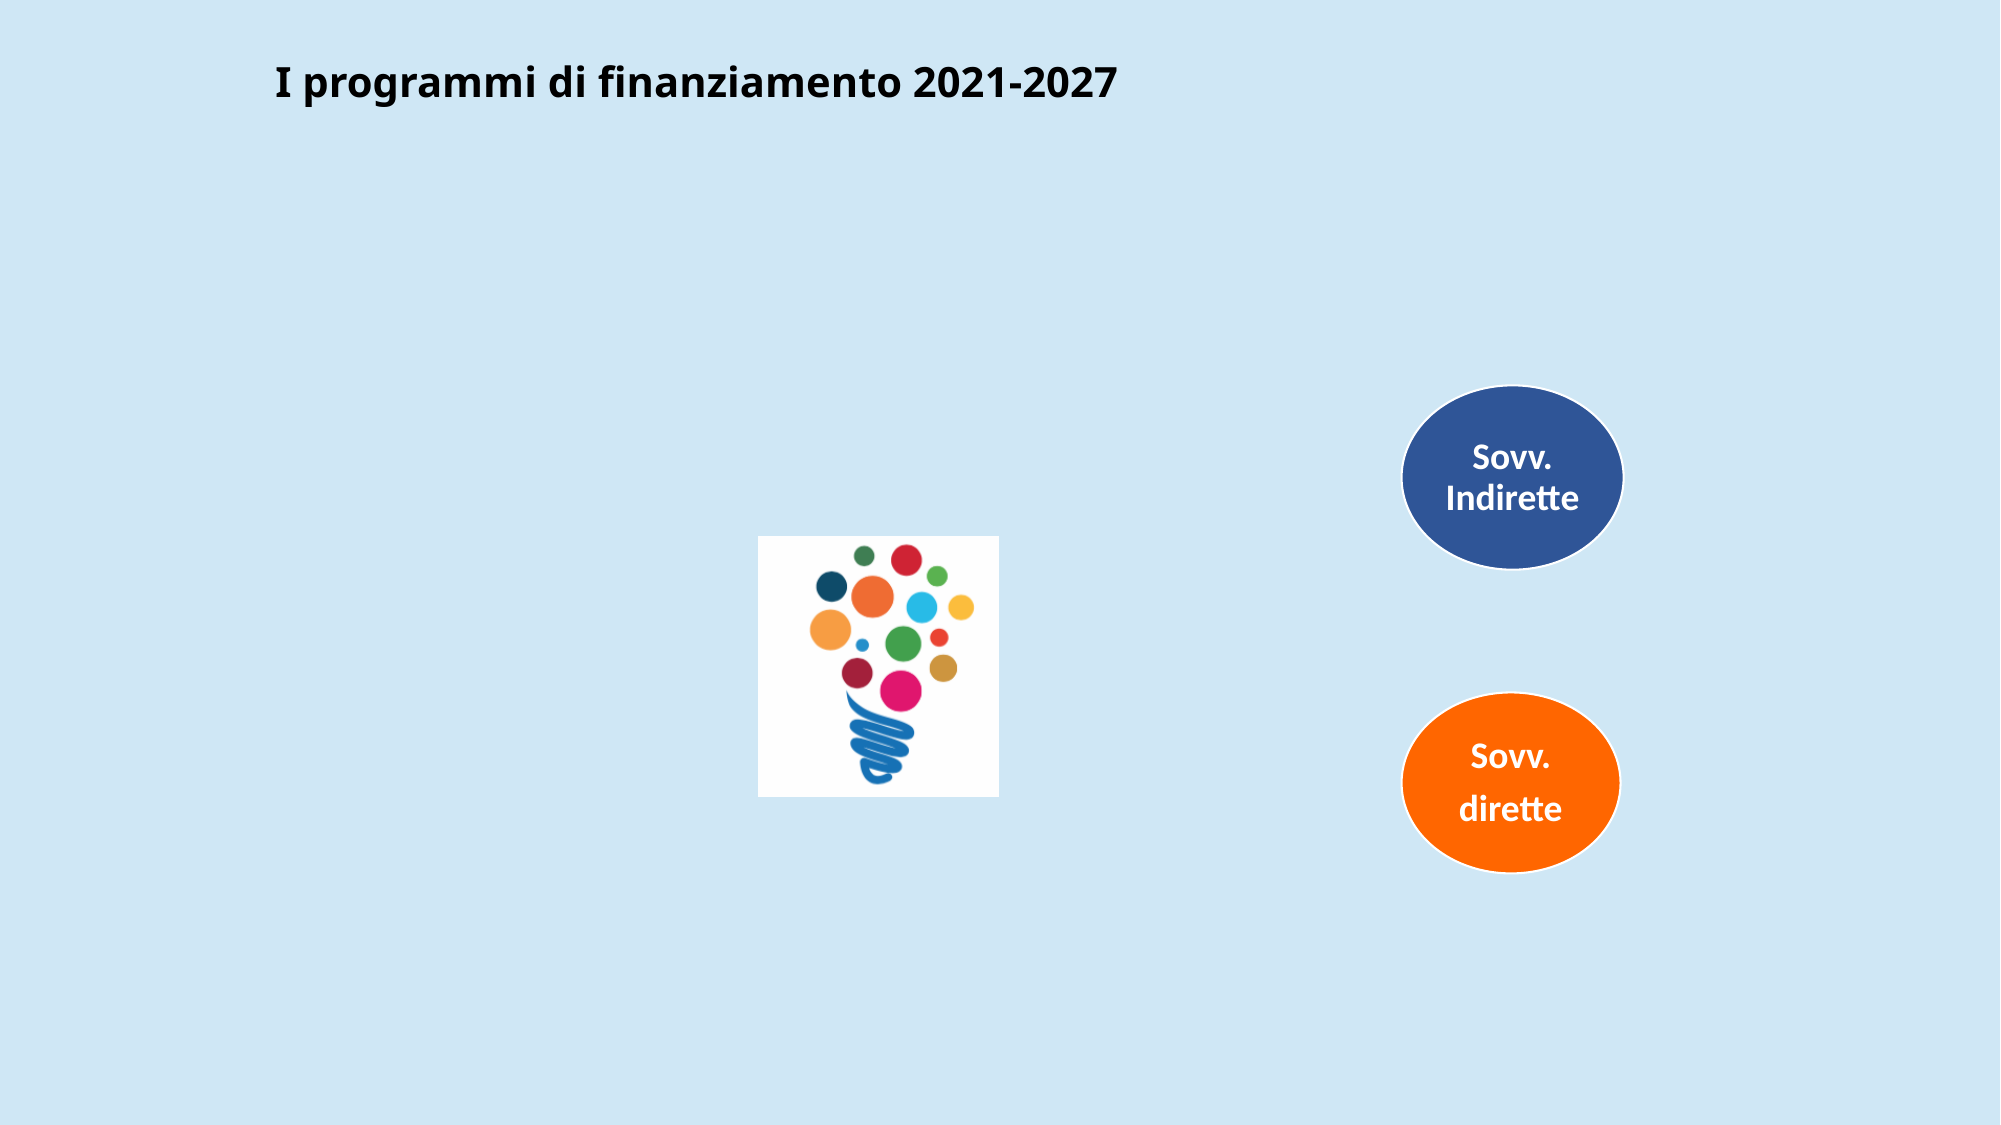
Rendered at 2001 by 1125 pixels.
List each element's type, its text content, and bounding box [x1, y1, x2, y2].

text_box [1592, 413, 1624, 542]
text_box Sovv. dirette [1433, 718, 1589, 847]
text_box I programmi di finanziamento 2021-2027 [249, 0, 1588, 163]
text_box [1434, 692, 1588, 718]
picture [249, 523, 1507, 1098]
text_box [1401, 385, 1591, 570]
text_box Sovv. Indirette [1434, 412, 1592, 543]
text_box [1401, 719, 1621, 874]
